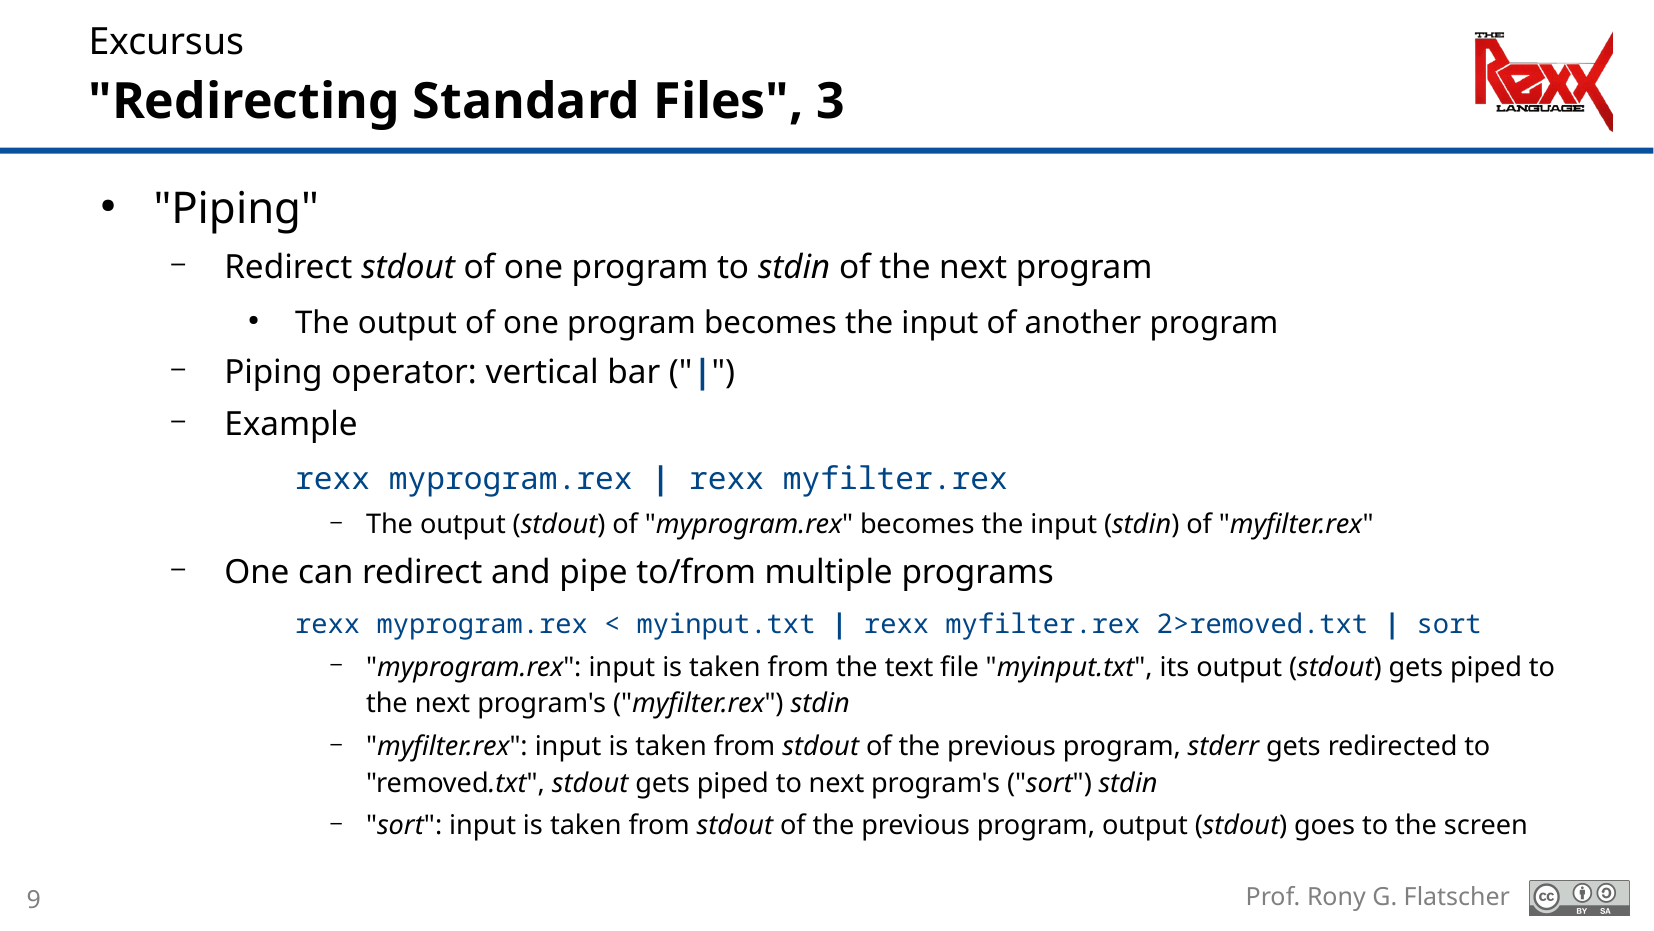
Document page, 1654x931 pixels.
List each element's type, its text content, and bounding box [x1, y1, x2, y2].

title Excursus "Redirecting Standard Files", 3 [29, 0, 1654, 148]
list "Piping" Redirect stdout of one program to stdin of the next program The output of one program becomes the input of another program Piping operator: vertical bar ("|") Example rexx myprogram.rex | rexx myfilter.rex The output (stdout) of "myprogram.rex" becomes the input (stdin) of "myfilter.rex" One can redirect and pipe to/from multiple programs rexx myprogram.rex < myinput.txt | rexx myfilter.rex 2>removed.txt | sort "myprogram.rex": input is taken from the text file "myinput.txt", its output (stdout) gets piped to the next program's ("myfilter.rex") stdin "myfilter.rex": input is taken from stdout of the previous program, stderr gets redirected to "removed.txt", stdout gets piped to next program's ("sort") stdin "sort": input is taken from stdout of the previous program, output (stdout) goes to the screen [82, 177, 1573, 857]
